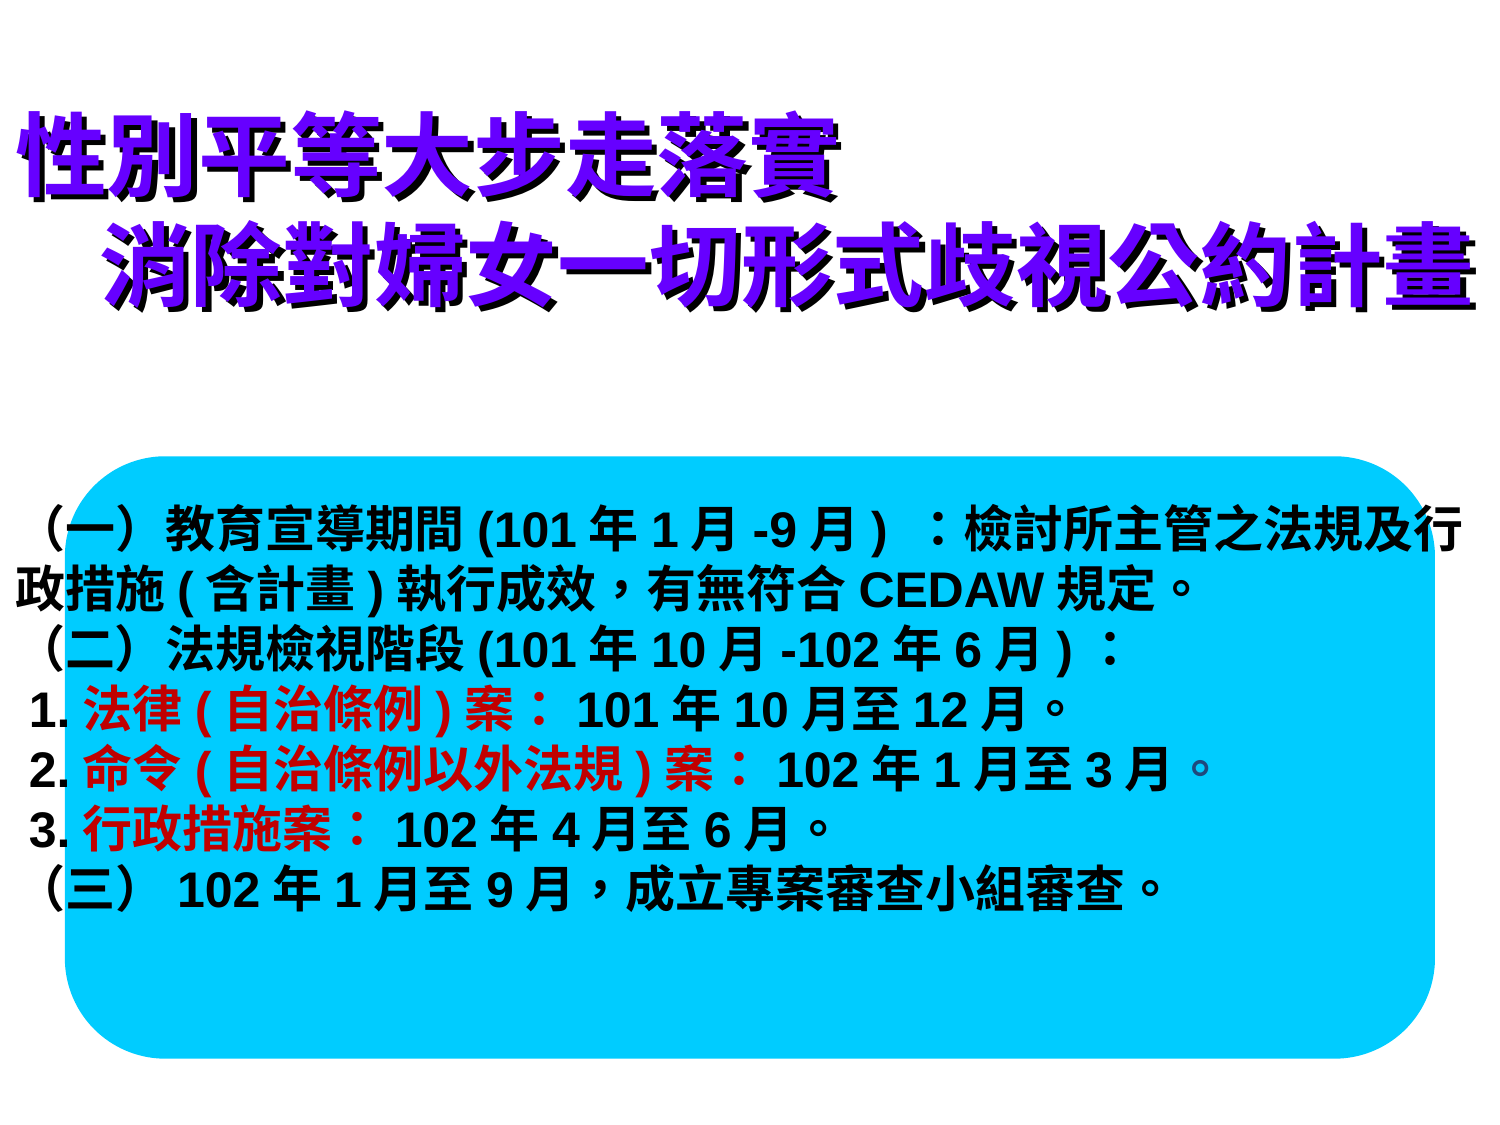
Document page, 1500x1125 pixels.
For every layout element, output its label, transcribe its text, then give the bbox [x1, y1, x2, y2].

text_box [64, 925, 1435, 1059]
text_box 性別平等大步走落實 消除對婦女一切形式歧視公約計畫 （一）教育宣導期間(101年1月-9月) ：檢討所主管之法規及行政措施(含計畫)執行成效，有無符合CEDAW規定。 （二）法規檢視階段(101年10月-102年6月)： 1.法律(自治條例)案：101年10月至12月。 2.命令(自治條例以外法規)案：102年1月至3月。 3.行政措施案：102年4月至6月。 （三）102年1月至9月，成立專案審查小組審查。 [0, 90, 1500, 925]
